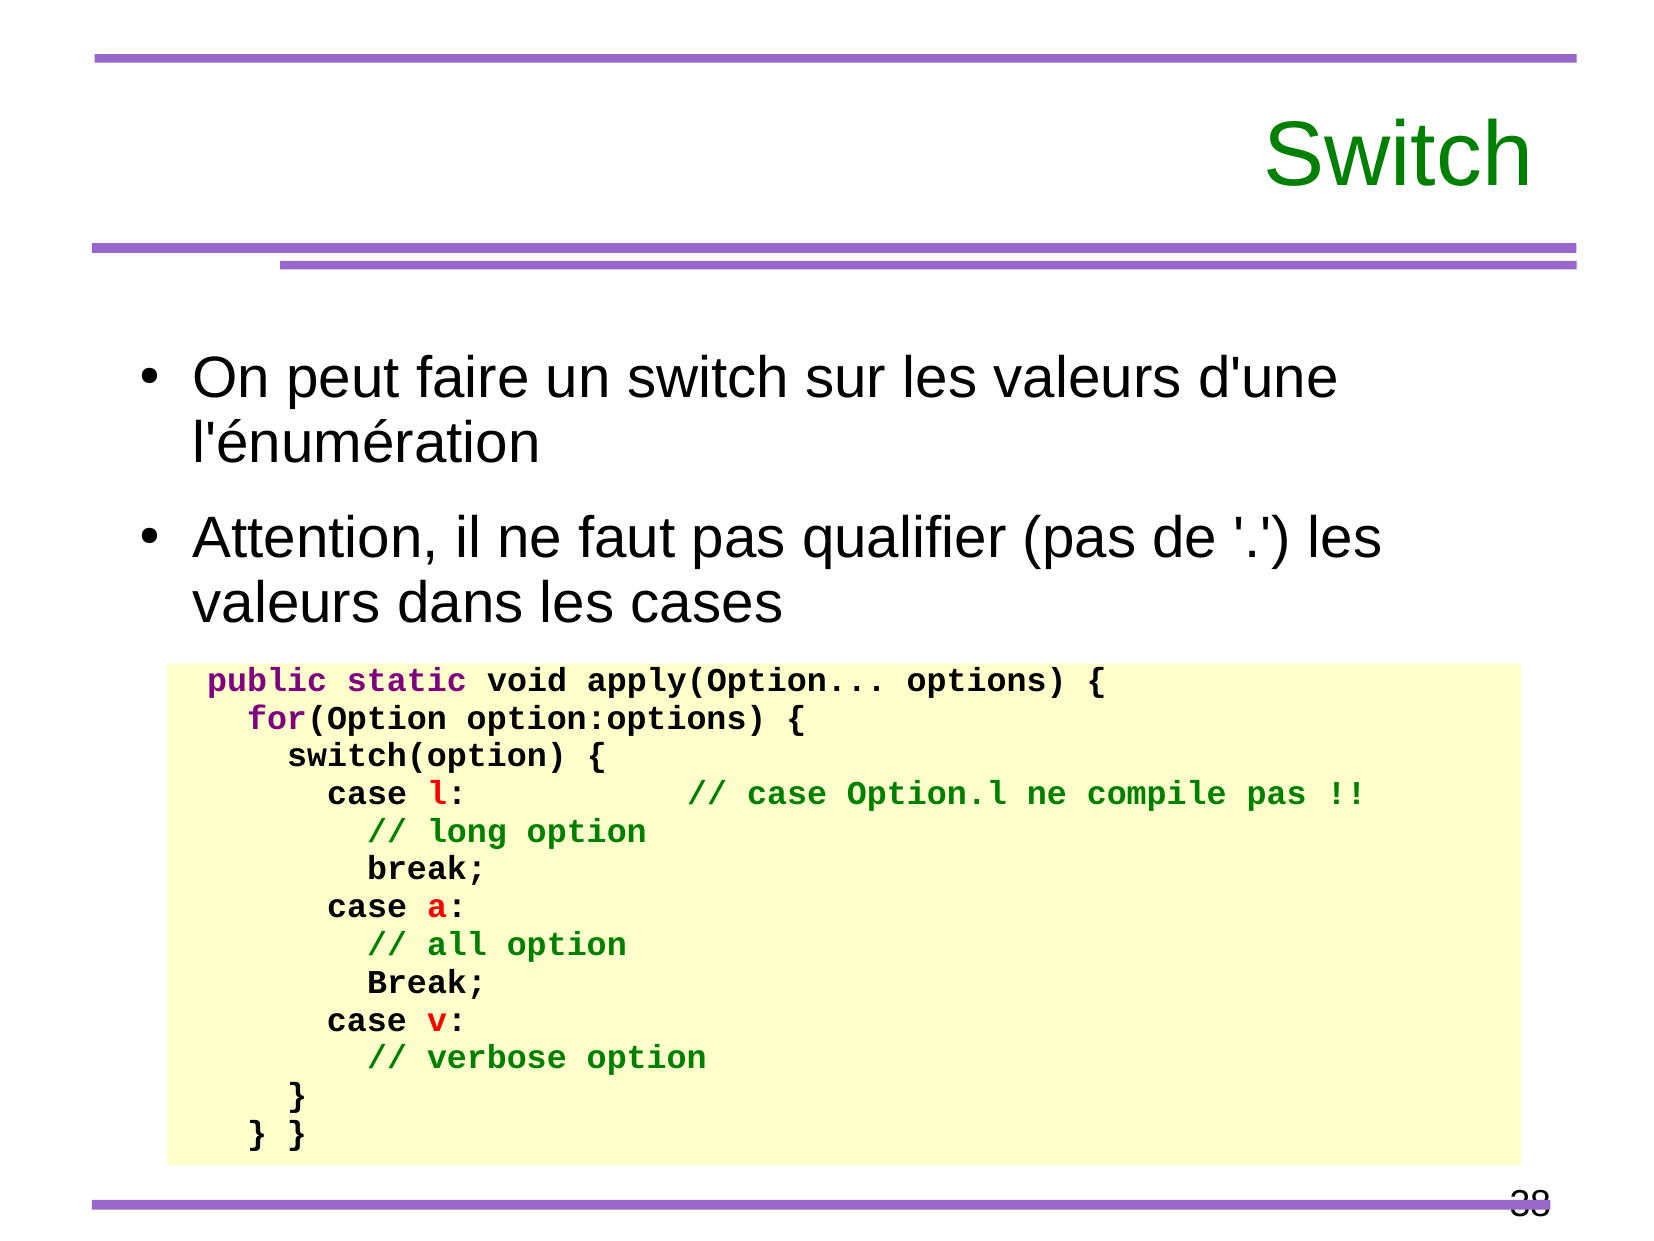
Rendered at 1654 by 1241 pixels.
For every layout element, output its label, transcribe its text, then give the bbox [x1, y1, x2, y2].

text_box public static void apply(Option... options) { for(Option option:options) { switch(option) { case l: // case Option.l ne compile pas !! // long option break; case a: // all option Break; case v: // verbose option } } } [167, 663, 1522, 1166]
list On peut faire un switch sur les valeurs d'une l'énumération Attention, il ne faut pas qualifier (pas de '.') les valeurs dans les cases [121, 344, 1534, 635]
title Switch [121, 49, 1534, 257]
